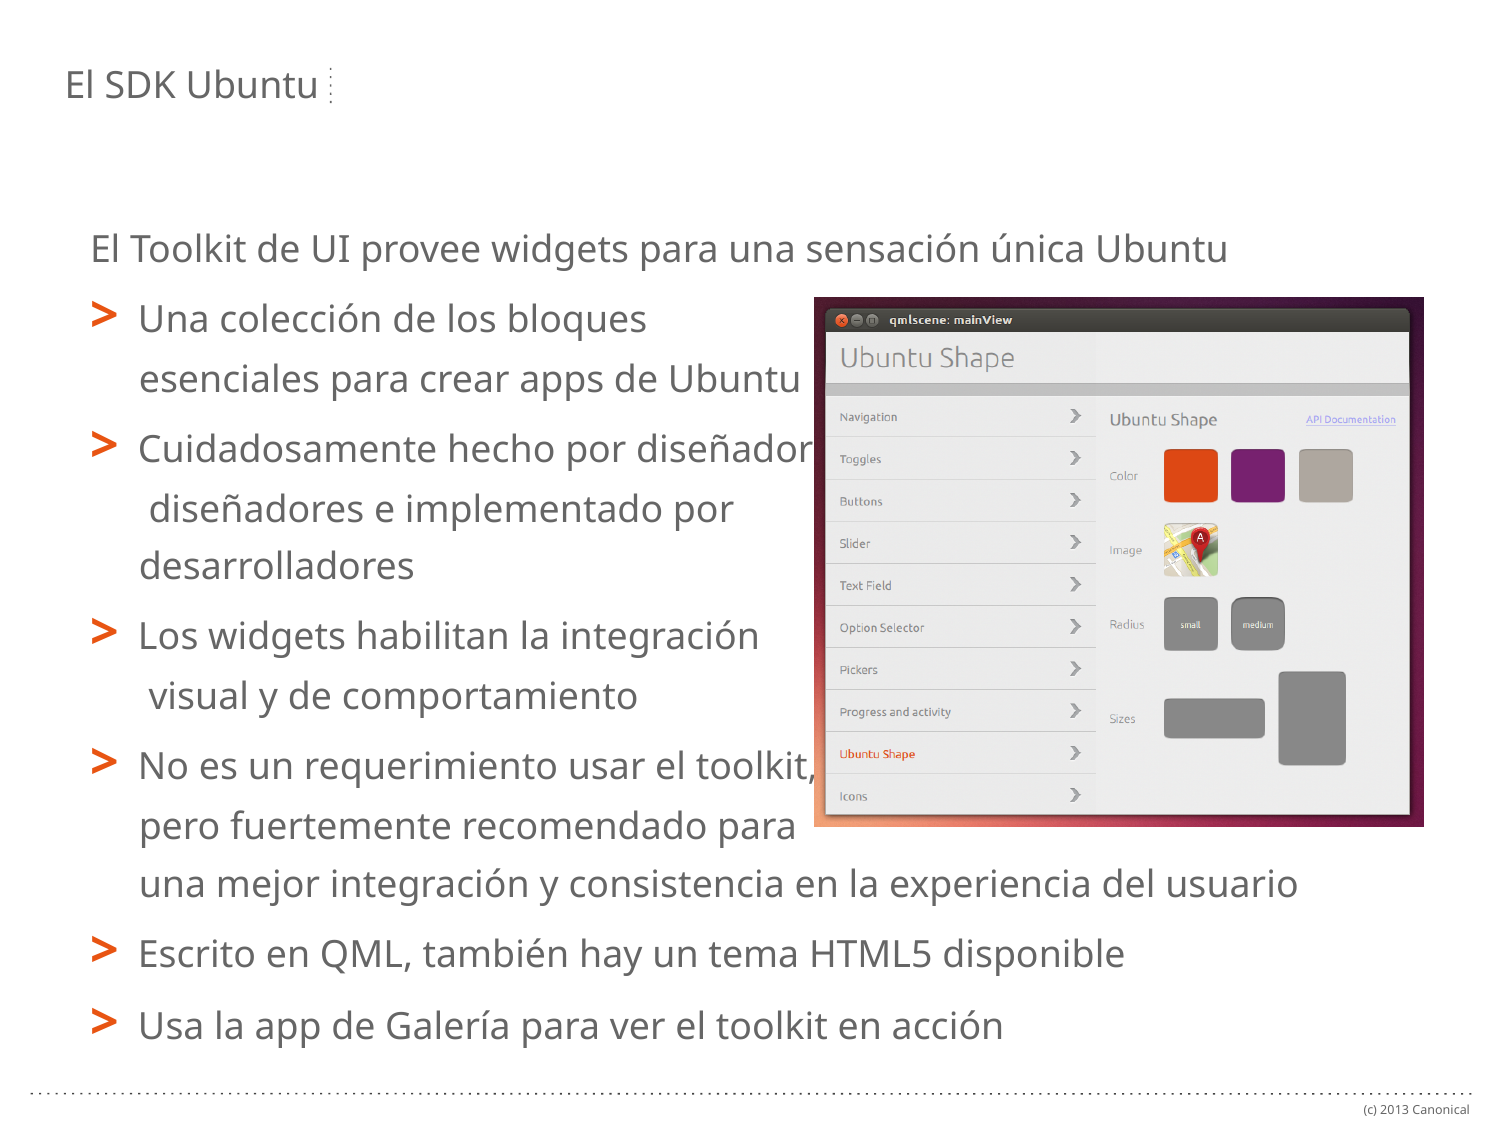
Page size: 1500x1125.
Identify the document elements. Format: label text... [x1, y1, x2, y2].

picture [814, 297, 1424, 827]
text_box (c) 2013 Canonical [19, 1099, 1485, 1119]
list El Toolkit de UI provee widgets para una sensación única Ubuntu > Una colección de los bloques esenciales para crear apps de Ubuntu > Cuidadosamente hecho por diseñadores diseñadores e implementado por desarrolladores > Los widgets habilitan la integración visual y de comportamiento > No es un requerimiento usar el toolkit, pero fuertemente recomendado para una mejor integración y consistencia en la experiencia del usuario > Escrito en QML, también hay un tema HTML5 disponible > Usa la app de Galería para ver el toolkit en acción [75, 209, 1425, 1078]
title El SDK Ubuntu [49, 53, 503, 114]
